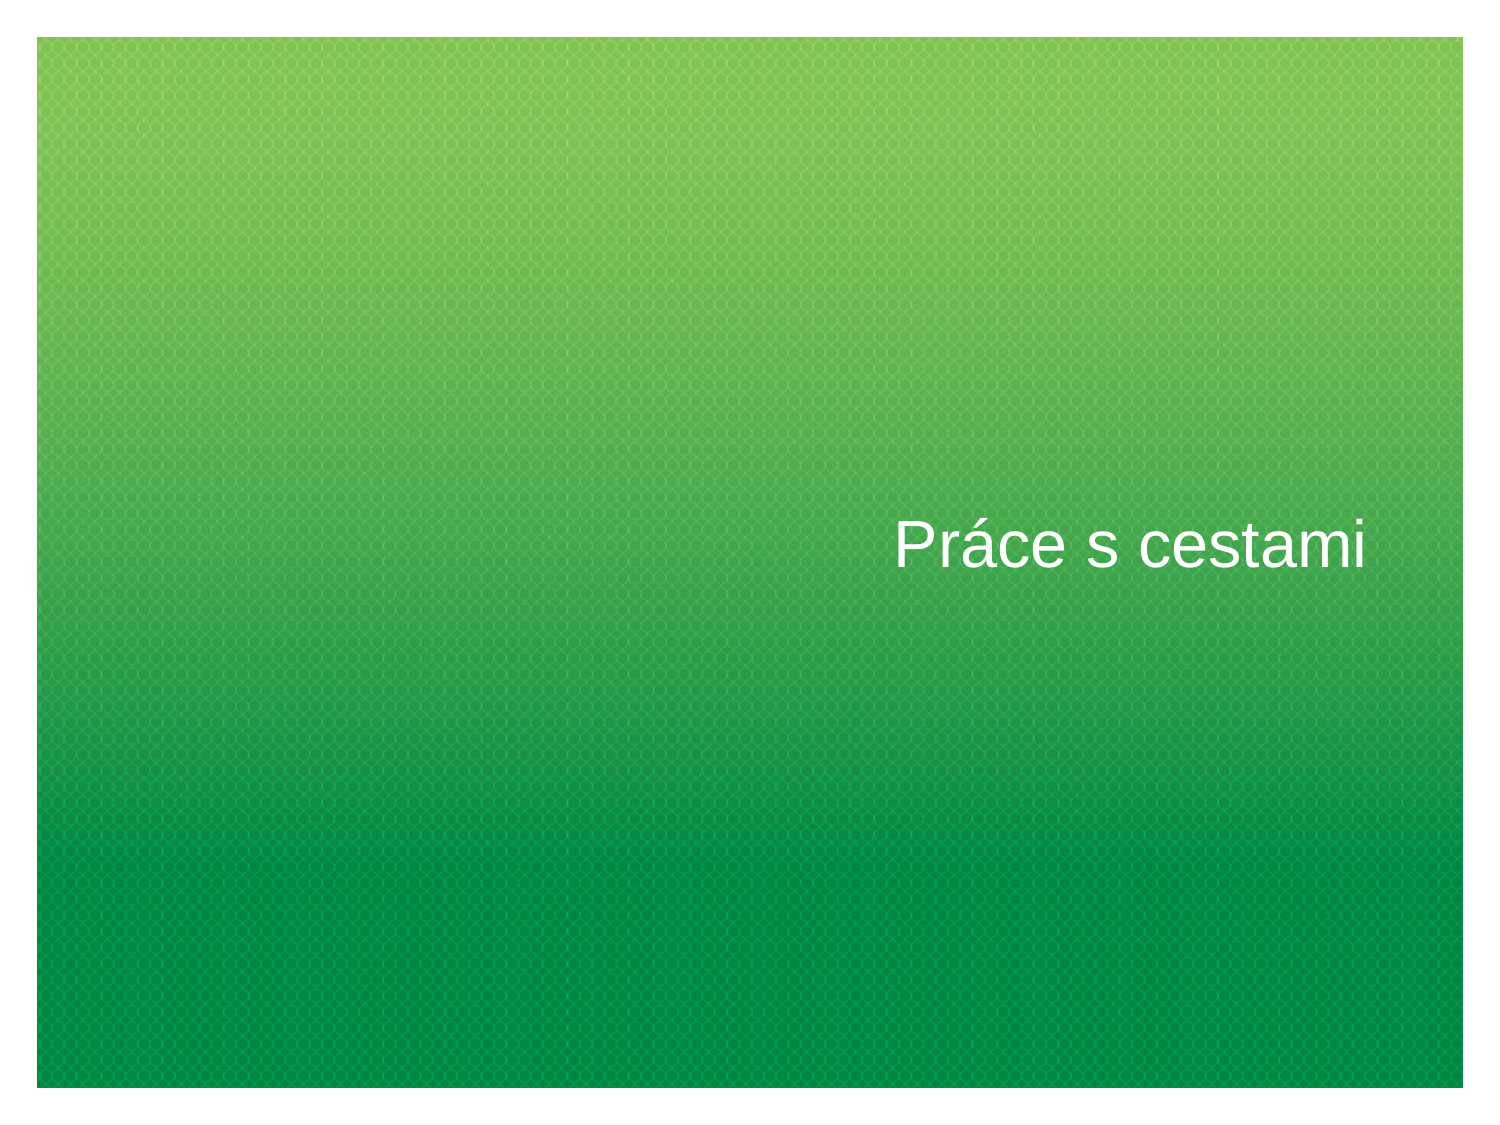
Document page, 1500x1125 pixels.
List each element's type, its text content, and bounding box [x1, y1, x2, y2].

title Práce s cestami [135, 450, 1369, 638]
picture [37, 37, 1463, 1088]
